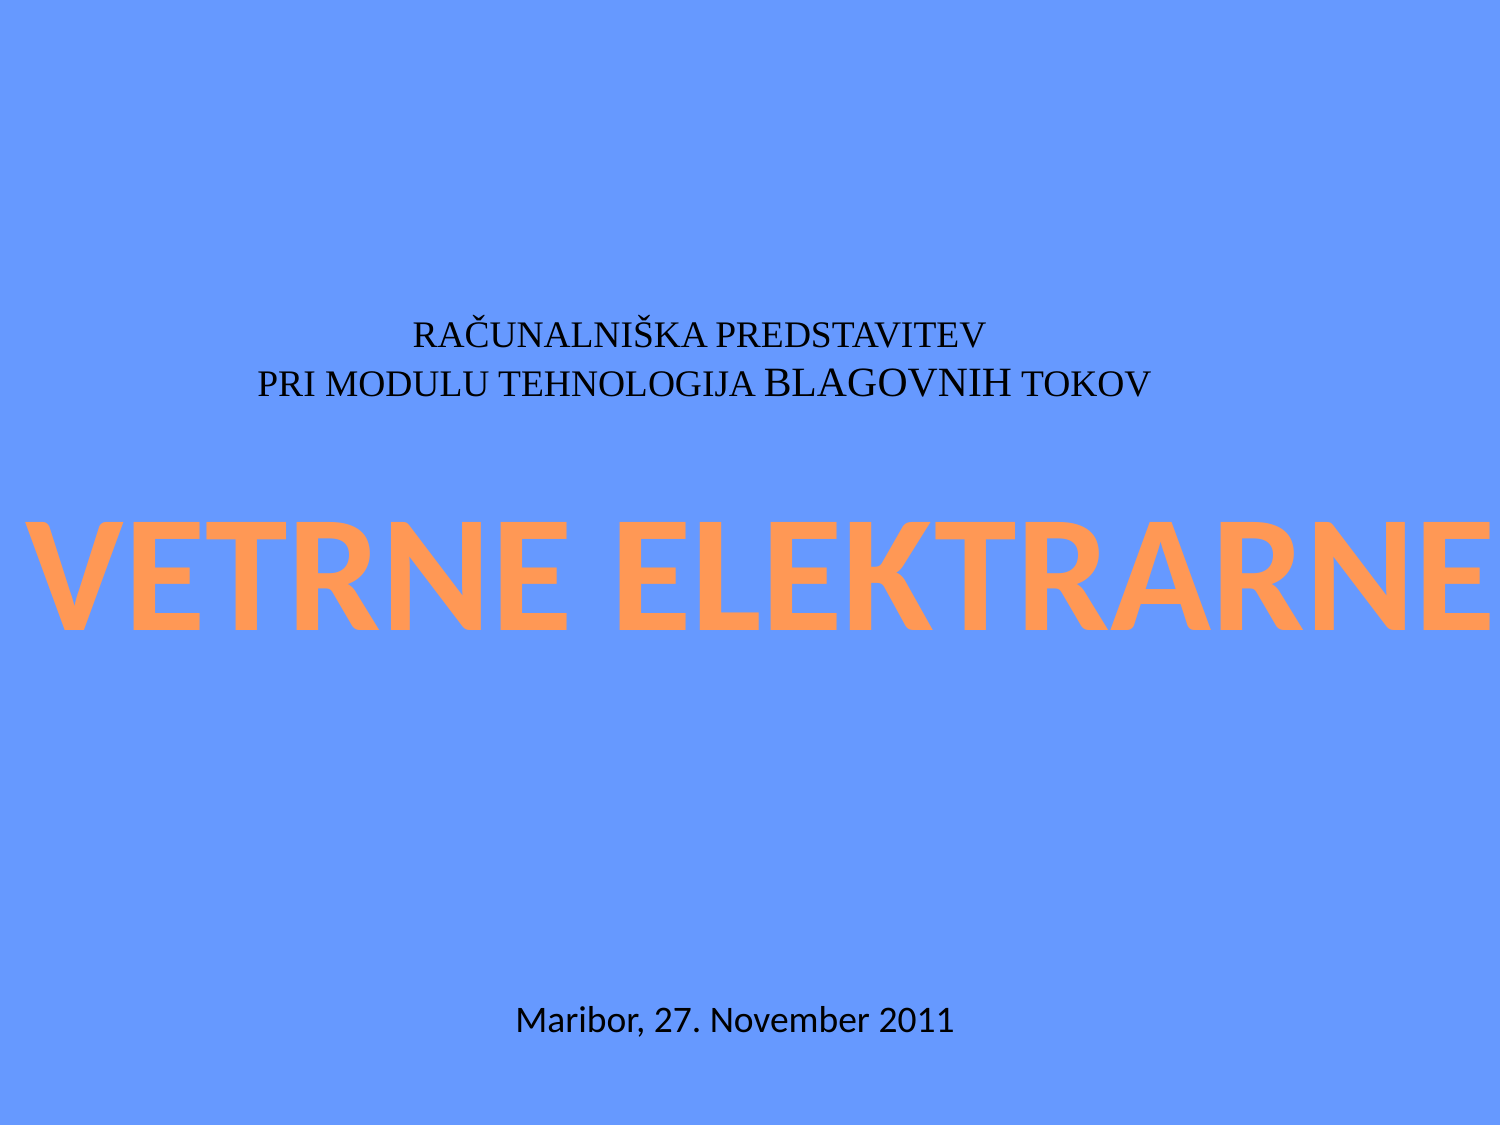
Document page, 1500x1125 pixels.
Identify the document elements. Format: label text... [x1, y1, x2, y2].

text_box RAČUNALNIŠKA PREDSTAVITEV PRI MODULU TEHNOLOGIJA BLAGOVNIH TOKOV [233, 302, 1167, 413]
text_box Maribor, 27. November 2011 [500, 987, 970, 1048]
text_box VETRNE ELEKTRARNE [0, 456, 1500, 671]
